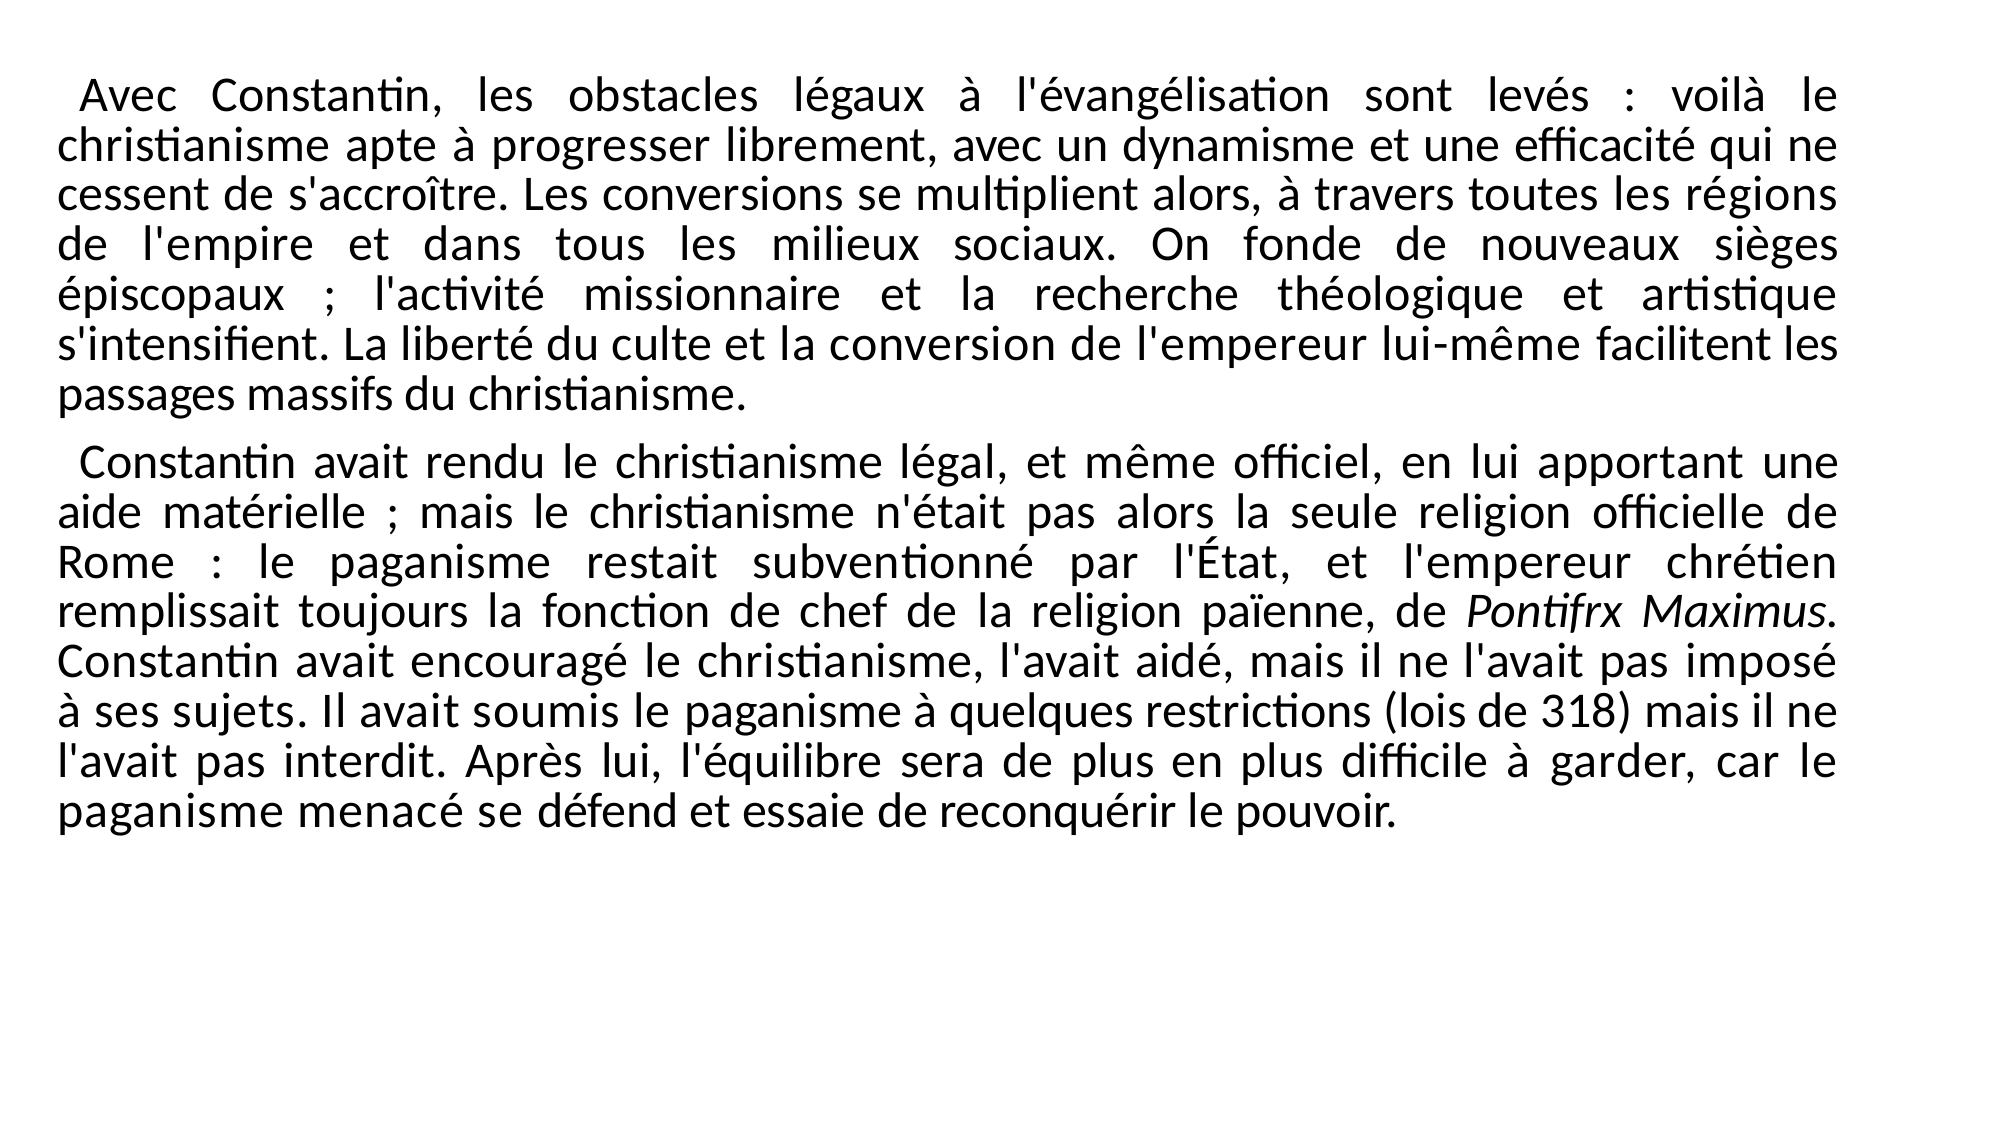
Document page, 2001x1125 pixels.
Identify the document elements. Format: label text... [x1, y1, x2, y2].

text_box Avec Constantin, les obstacles légaux à l'évangélisation sont levés : voilà le christianisme apte à progresser libre­ment, avec un dynamisme et une efficacité qui ne cessent de s'accroître. Les conver­sions se multiplient alors, à travers toutes les régions de l'empire et dans tous les milieux sociaux. On fonde de nouveaux sièges épiscopaux ; l'activité missionnaire et la recherche théologique et artistique s'intensifient. La liberté du culte et la conversion de l'empereur lui-même facilitent les passages massifs du christia­nisme. Constantin avait rendu le christianisme légal, et même officiel, en lui apportant une aide matérielle ; mais le christianisme n'était pas alors la seule religion officielle de Rome : le paganisme restait subven­tionné par l'État, et l'empereur chrétien remplissait toujours la fonction de chef de la religion païenne, de Pontifrx Maximus. Constantin avait encouragé le christia­nisme, l'avait aidé, mais il ne l'avait pas imposé à ses sujets. Il avait soumis le paganisme à quelques restrictions (lois de 318) mais il ne l'avait pas interdit. Après lui, l'équilibre sera de plus en plus difficile à garder, car le paganisme menacé se défend et essaie de reconquérir le pouvoir. [41, 64, 1854, 854]
